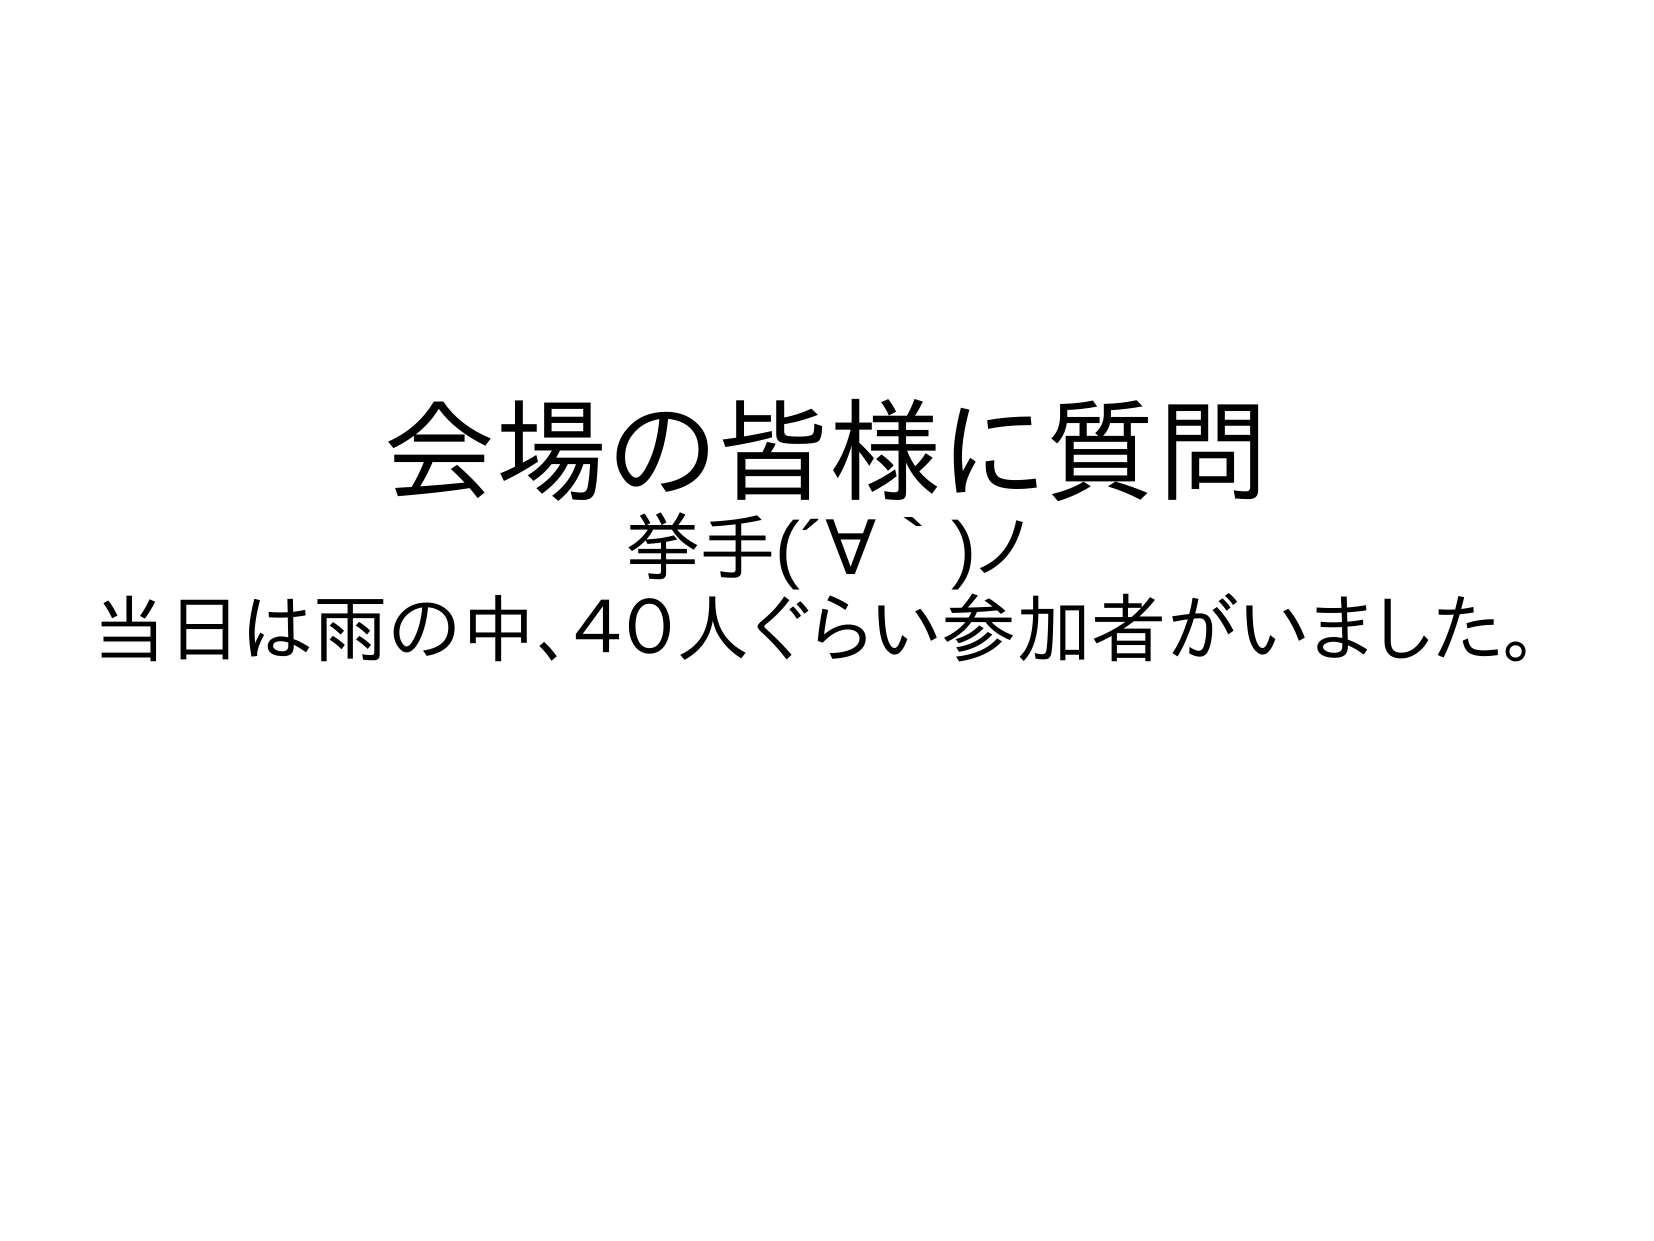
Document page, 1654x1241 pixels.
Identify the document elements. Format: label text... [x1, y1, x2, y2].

subtitle 会場の皆様に質問 挙手(´∀｀)ノ 当日は雨の中、４０人ぐらい参加者がいました。 [82, 49, 1571, 1010]
